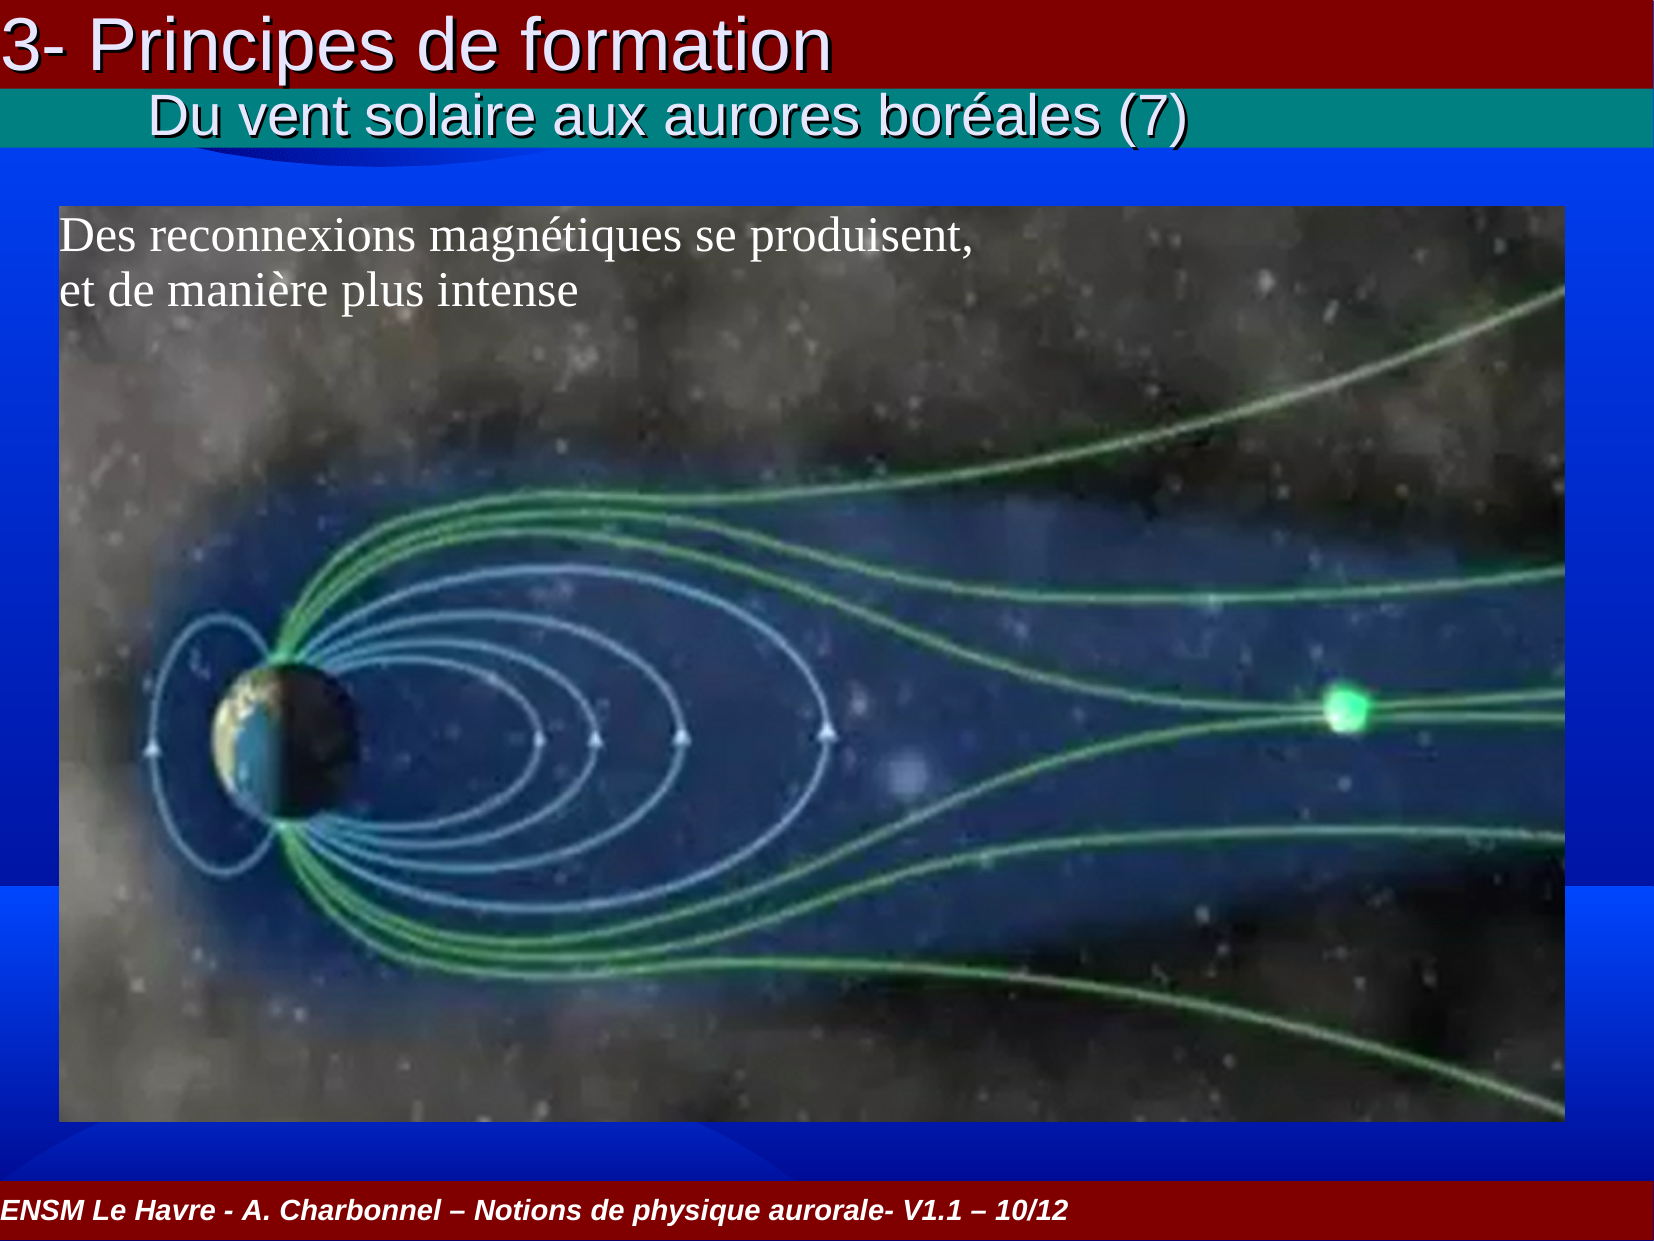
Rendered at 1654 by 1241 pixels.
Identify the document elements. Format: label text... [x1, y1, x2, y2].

title 3- Principes de formation [0, 0, 1654, 89]
title Du vent solaire aux aurores boréales (7) [0, 89, 1654, 148]
picture [59, 206, 1565, 1123]
text_box Des reconnexions magnétiques se produisent, et de manière plus intense [59, 206, 975, 325]
text_box ENSM Le Havre - A. Charbonnel – Notions de physique aurorale- V1.1 – 10/12 [0, 1181, 1654, 1241]
